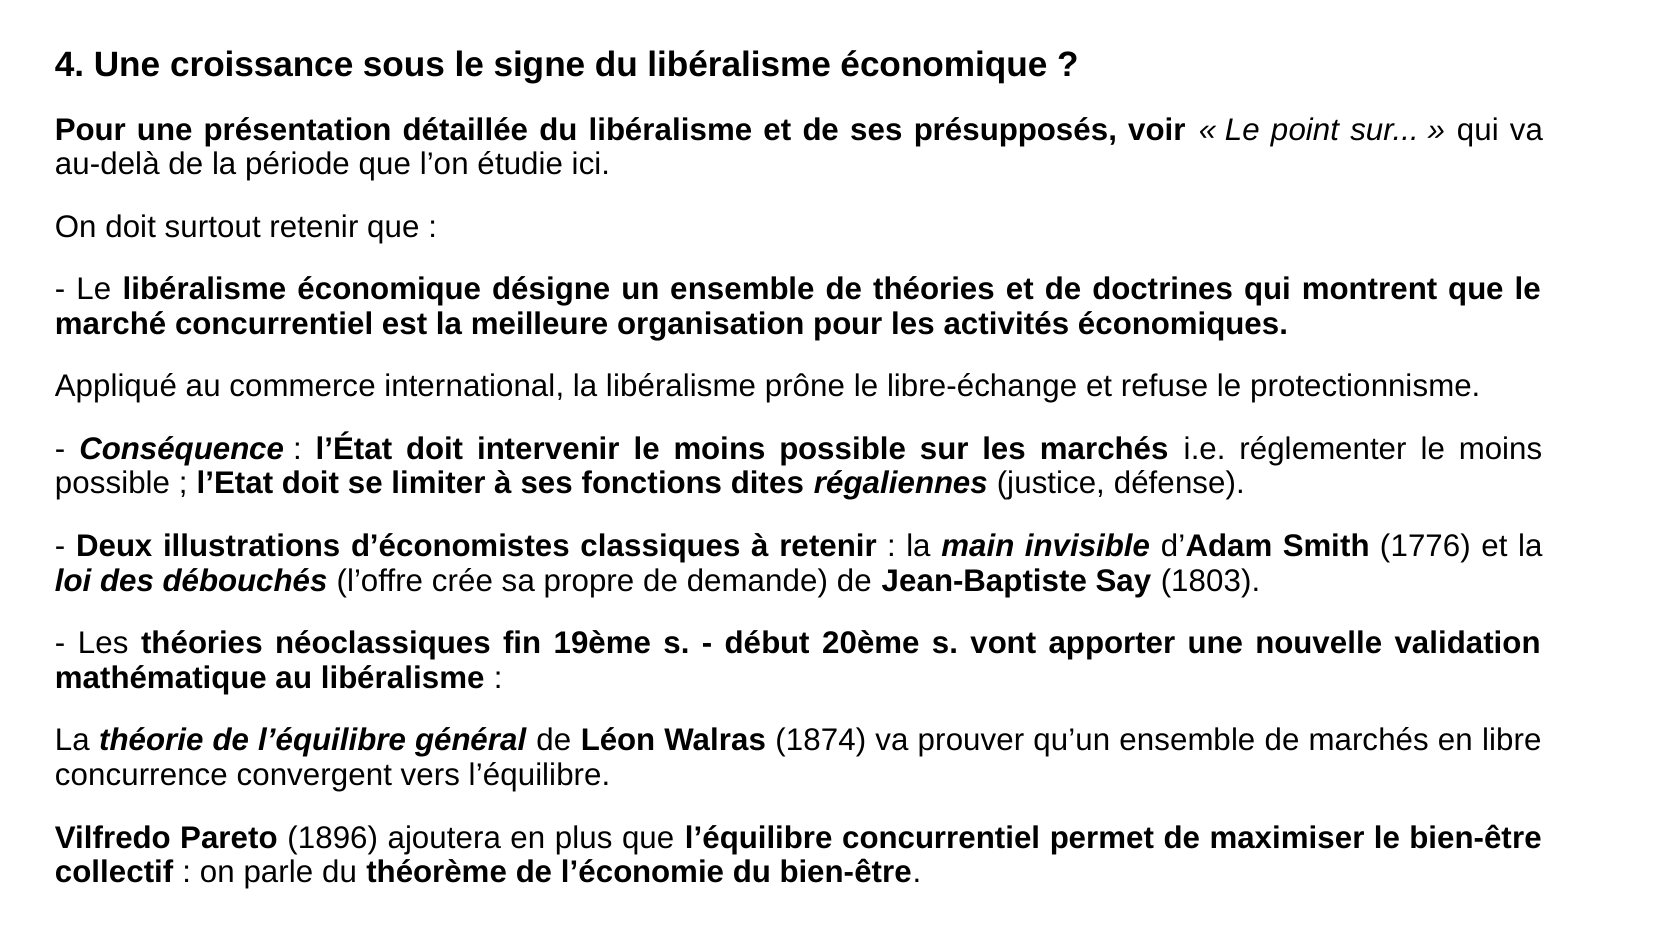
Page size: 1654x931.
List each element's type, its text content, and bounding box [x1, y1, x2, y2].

list 4. Une croissance sous le signe du libéralisme économique ? Pour une présentation détaillée du libéralisme et de ses présupposés, voir « Le point sur... » qui va au-delà de la période que l’on étudie ici. On doit surtout retenir que : - Le libéralisme économique désigne un ensemble de théories et de doctrines qui montrent que le marché concurrentiel est la meilleure organisation pour les activités économiques. Appliqué au commerce international, la libéralisme prône le libre-échange et refuse le protectionnisme. - Conséquence : l’État doit intervenir le moins possible sur les marchés i.e. réglementer le moins possible ; l’Etat doit se limiter à ses fonctions dites régaliennes (justice, défense). - Deux illustrations d’économistes classiques à retenir : la main invisible d’Adam Smith (1776) et la loi des débouchés (l’offre crée sa propre de demande) de Jean-Baptiste Say (1803). - Les théories néoclassiques fin 19ème s. - début 20ème s. vont apporter une nouvelle validation mathématique au libéralisme : La théorie de l’équilibre général de Léon Walras (1874) va prouver qu’un ensemble de marchés en libre concurrence convergent vers l’équilibre. Vilfredo Pareto (1896) ajoutera en plus que l’équilibre concurrentiel permet de maximiser le bien-être collectif : on parle du théorème de l’économie du bien-être. [54, 44, 1544, 898]
